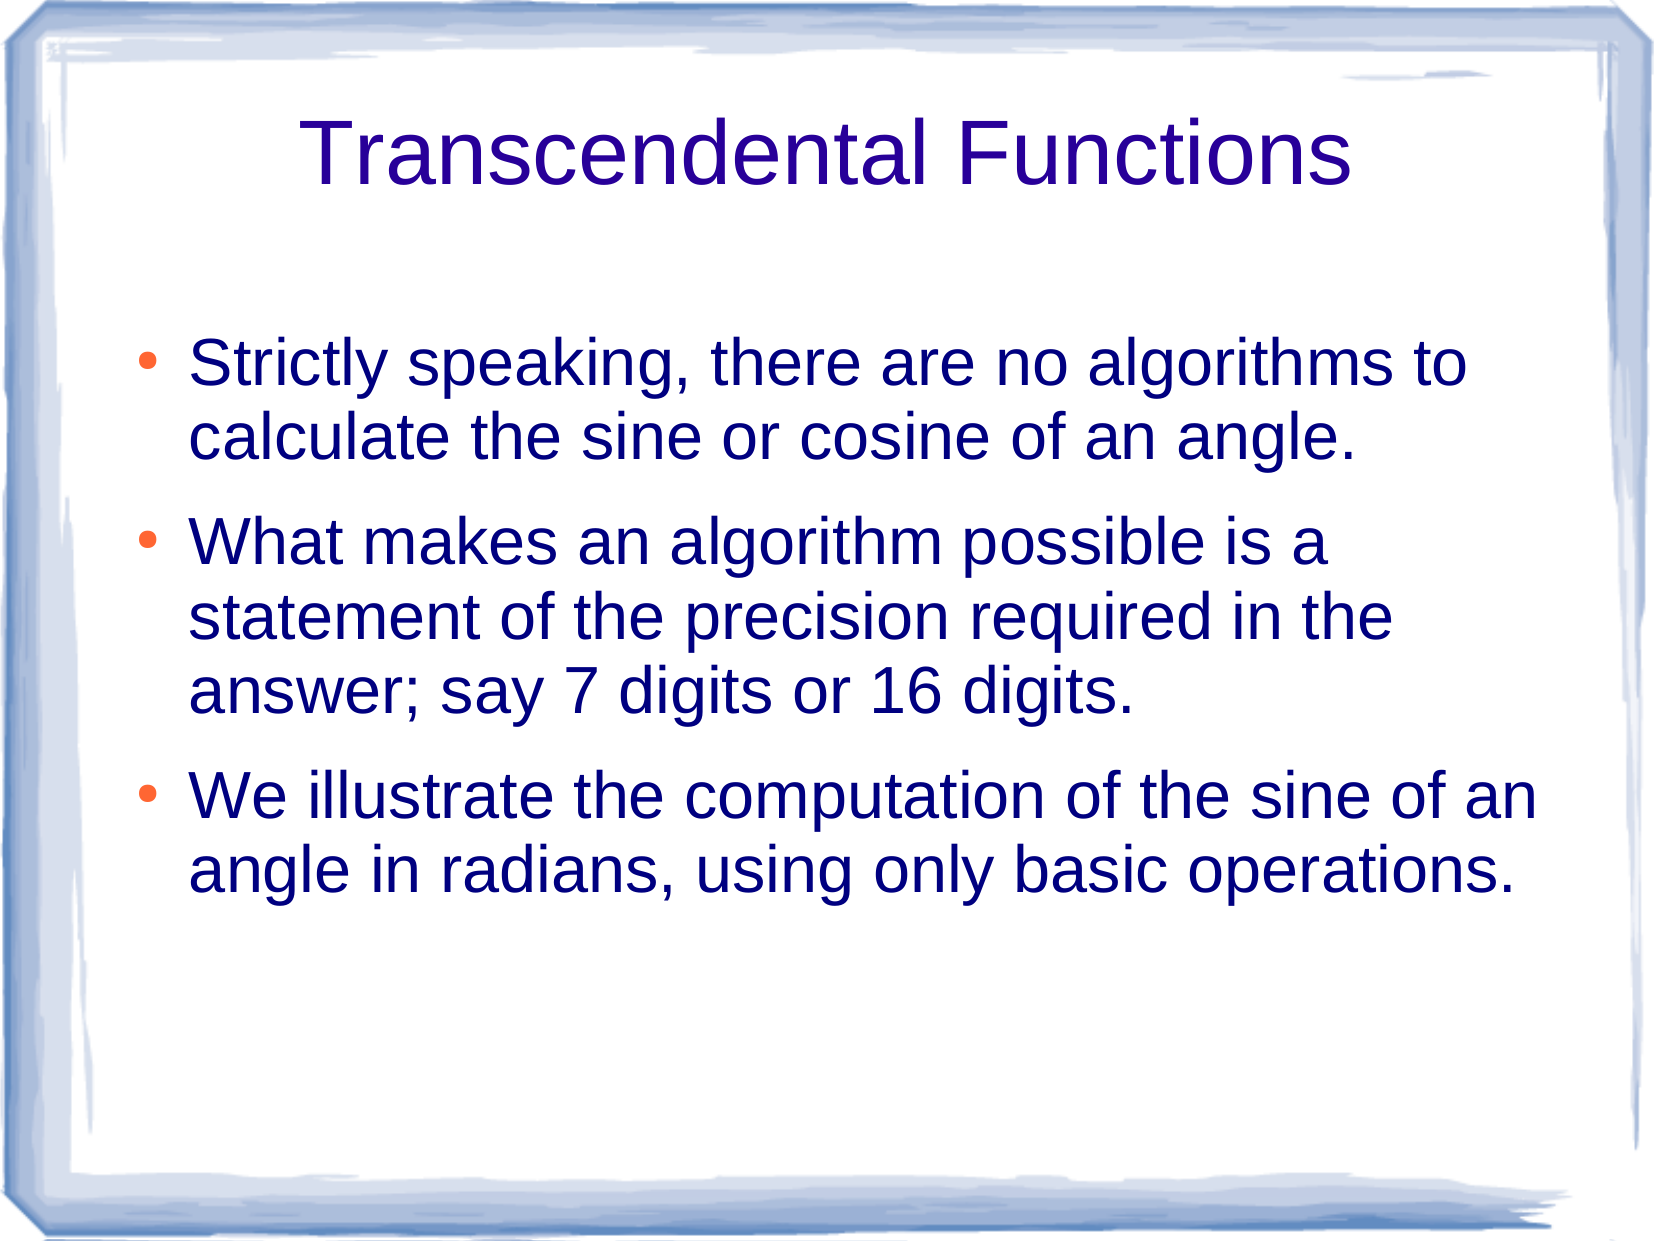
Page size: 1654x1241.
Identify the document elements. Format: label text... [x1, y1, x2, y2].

picture [0, 0, 1654, 1241]
title Transcendental Functions [82, 56, 1571, 250]
list Strictly speaking, there are no algorithms to calculate the sine or cosine of an angle. What makes an algorithm possible is a statement of the precision required in the answer; say 7 digits or 16 digits. We illustrate the computation of the sine of an angle in radians, using only basic operations. [118, 324, 1571, 990]
